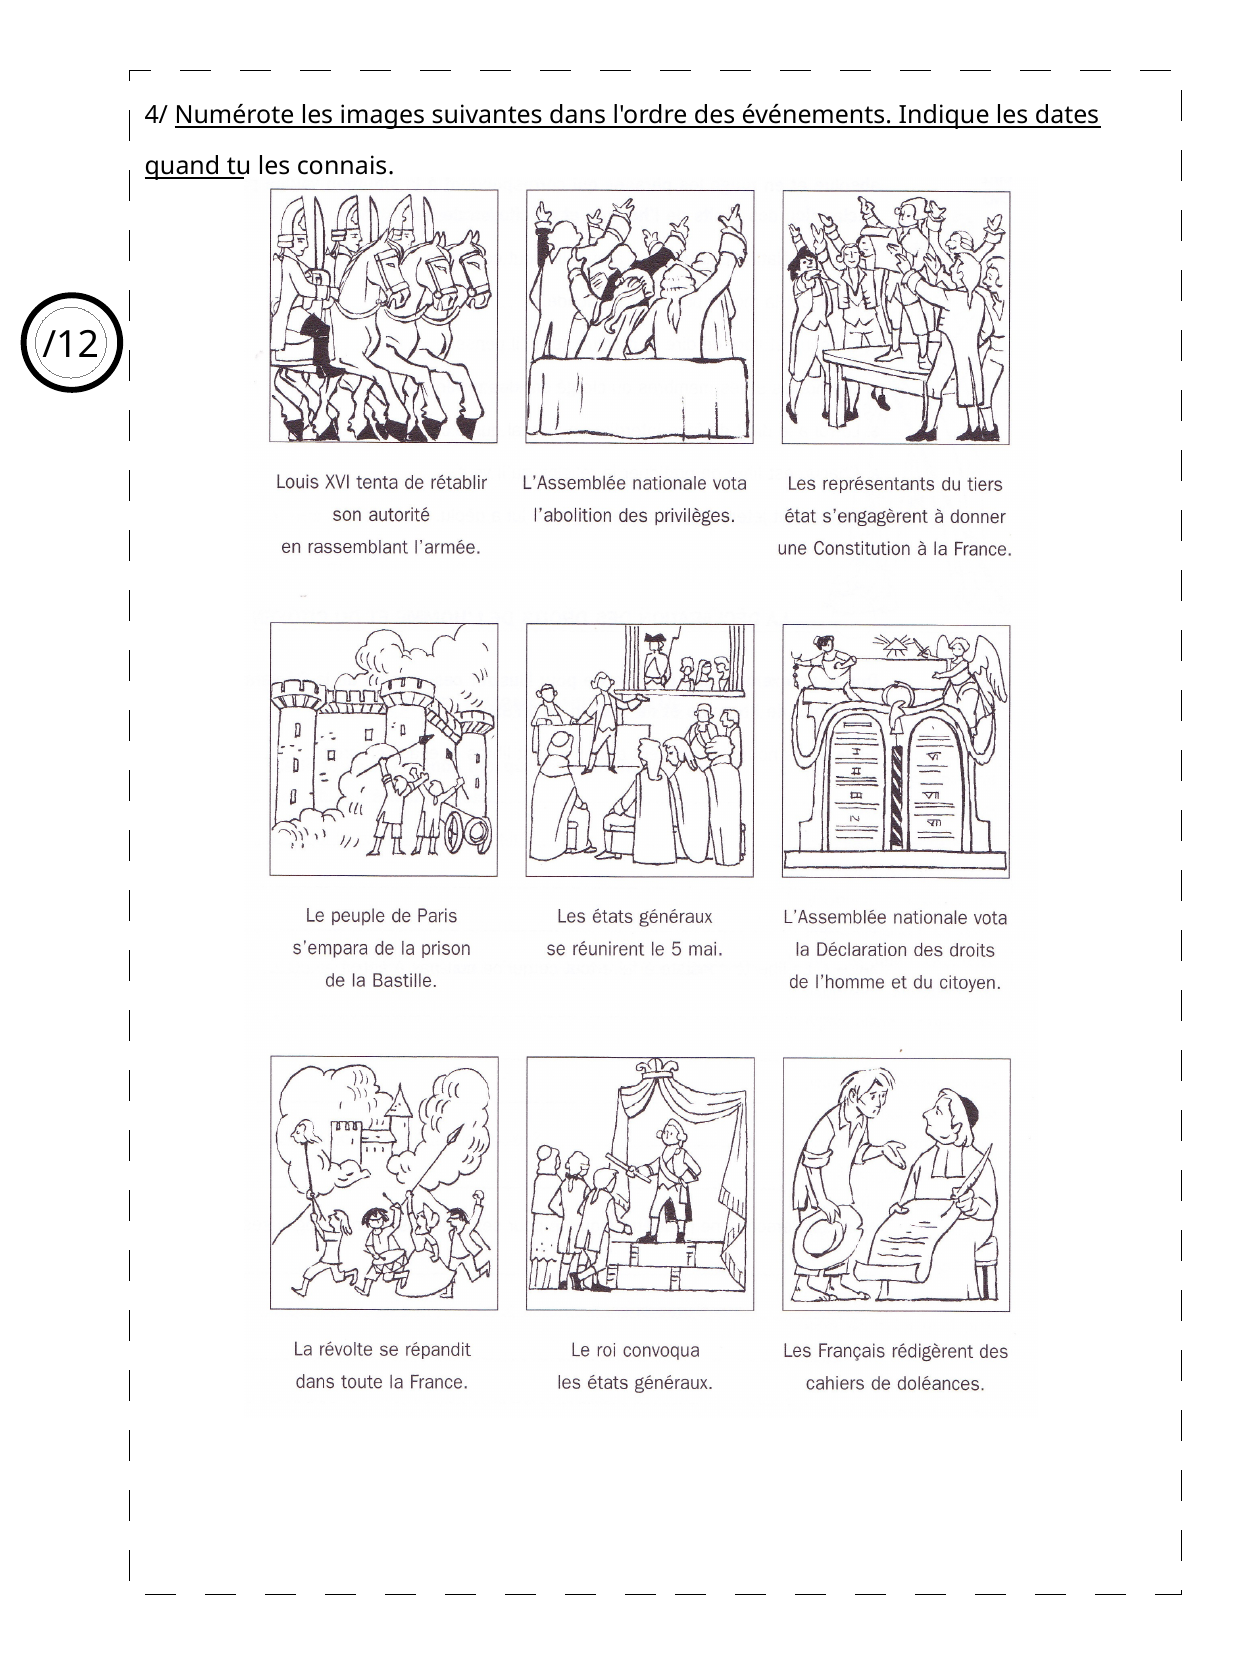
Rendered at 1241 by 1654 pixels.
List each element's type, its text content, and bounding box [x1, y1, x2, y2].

text_box /12 [35, 307, 107, 379]
picture [244, 177, 1038, 1418]
text_box 4/ Numérote les images suivantes dans l'ordre des événements. Indique les dates quand tu les connais. [129, 72, 1170, 120]
